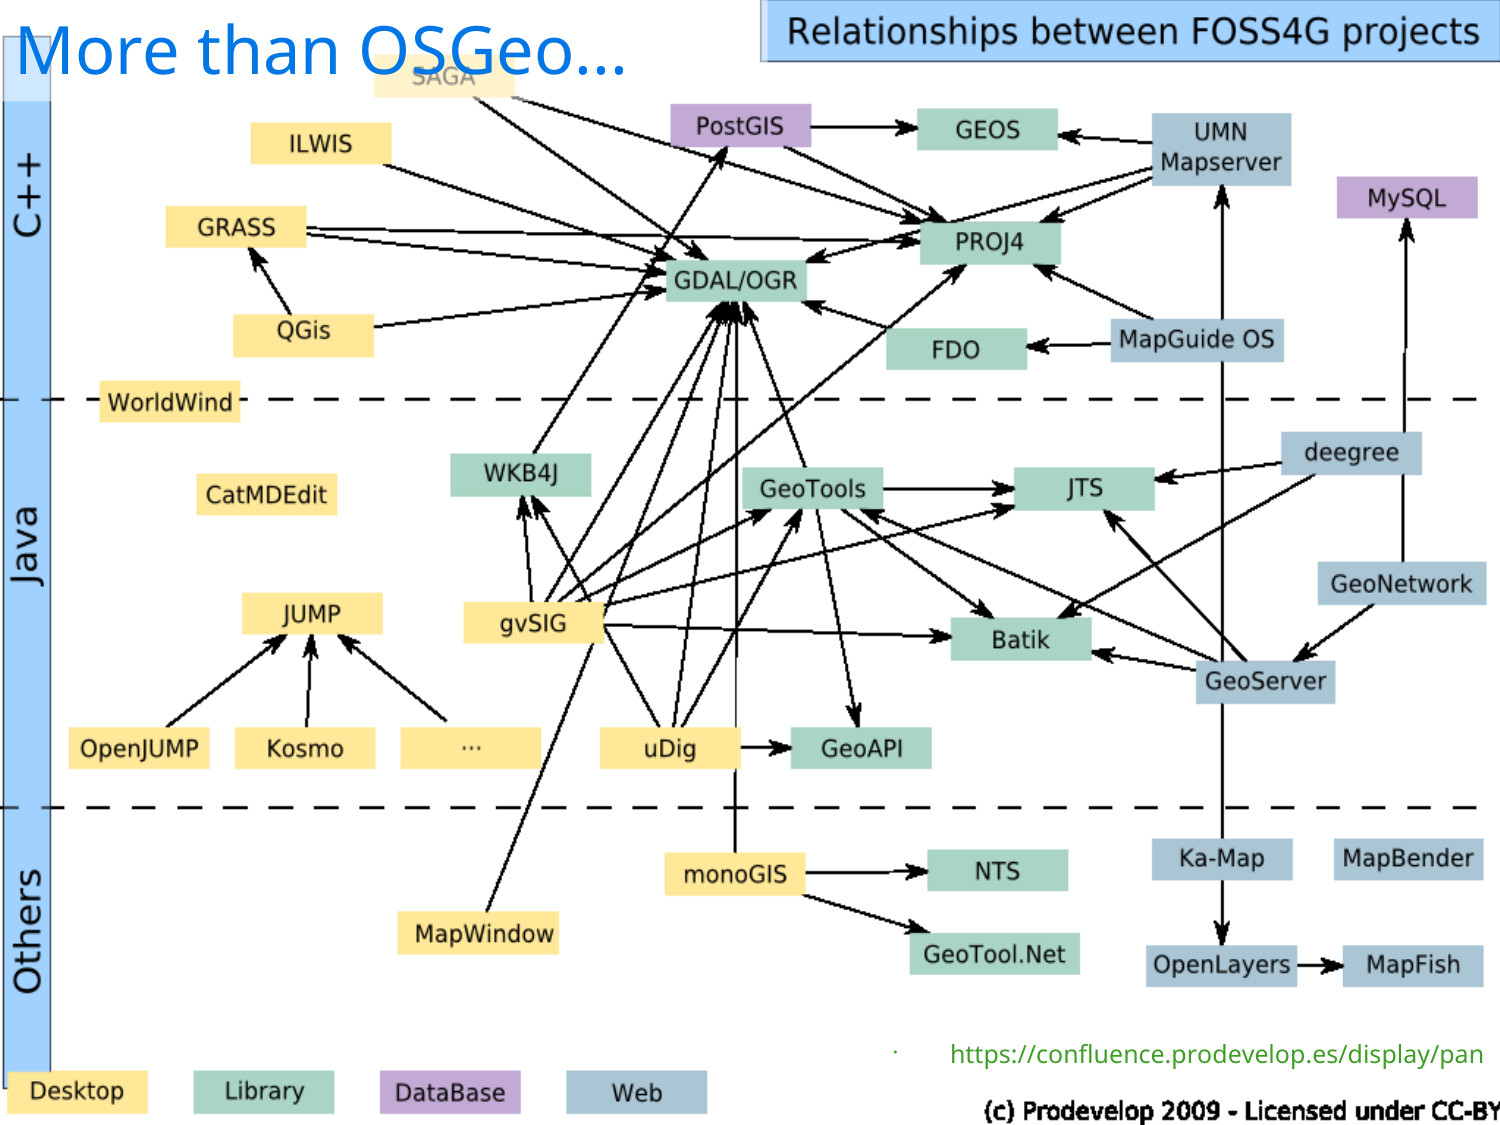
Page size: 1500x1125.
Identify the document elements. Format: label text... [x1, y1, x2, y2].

picture [0, 0, 1500, 1125]
text_box More than OSGeo... [0, 0, 768, 97]
list https://confluence.prodevelop.es/display/pan [608, 1028, 1500, 1123]
